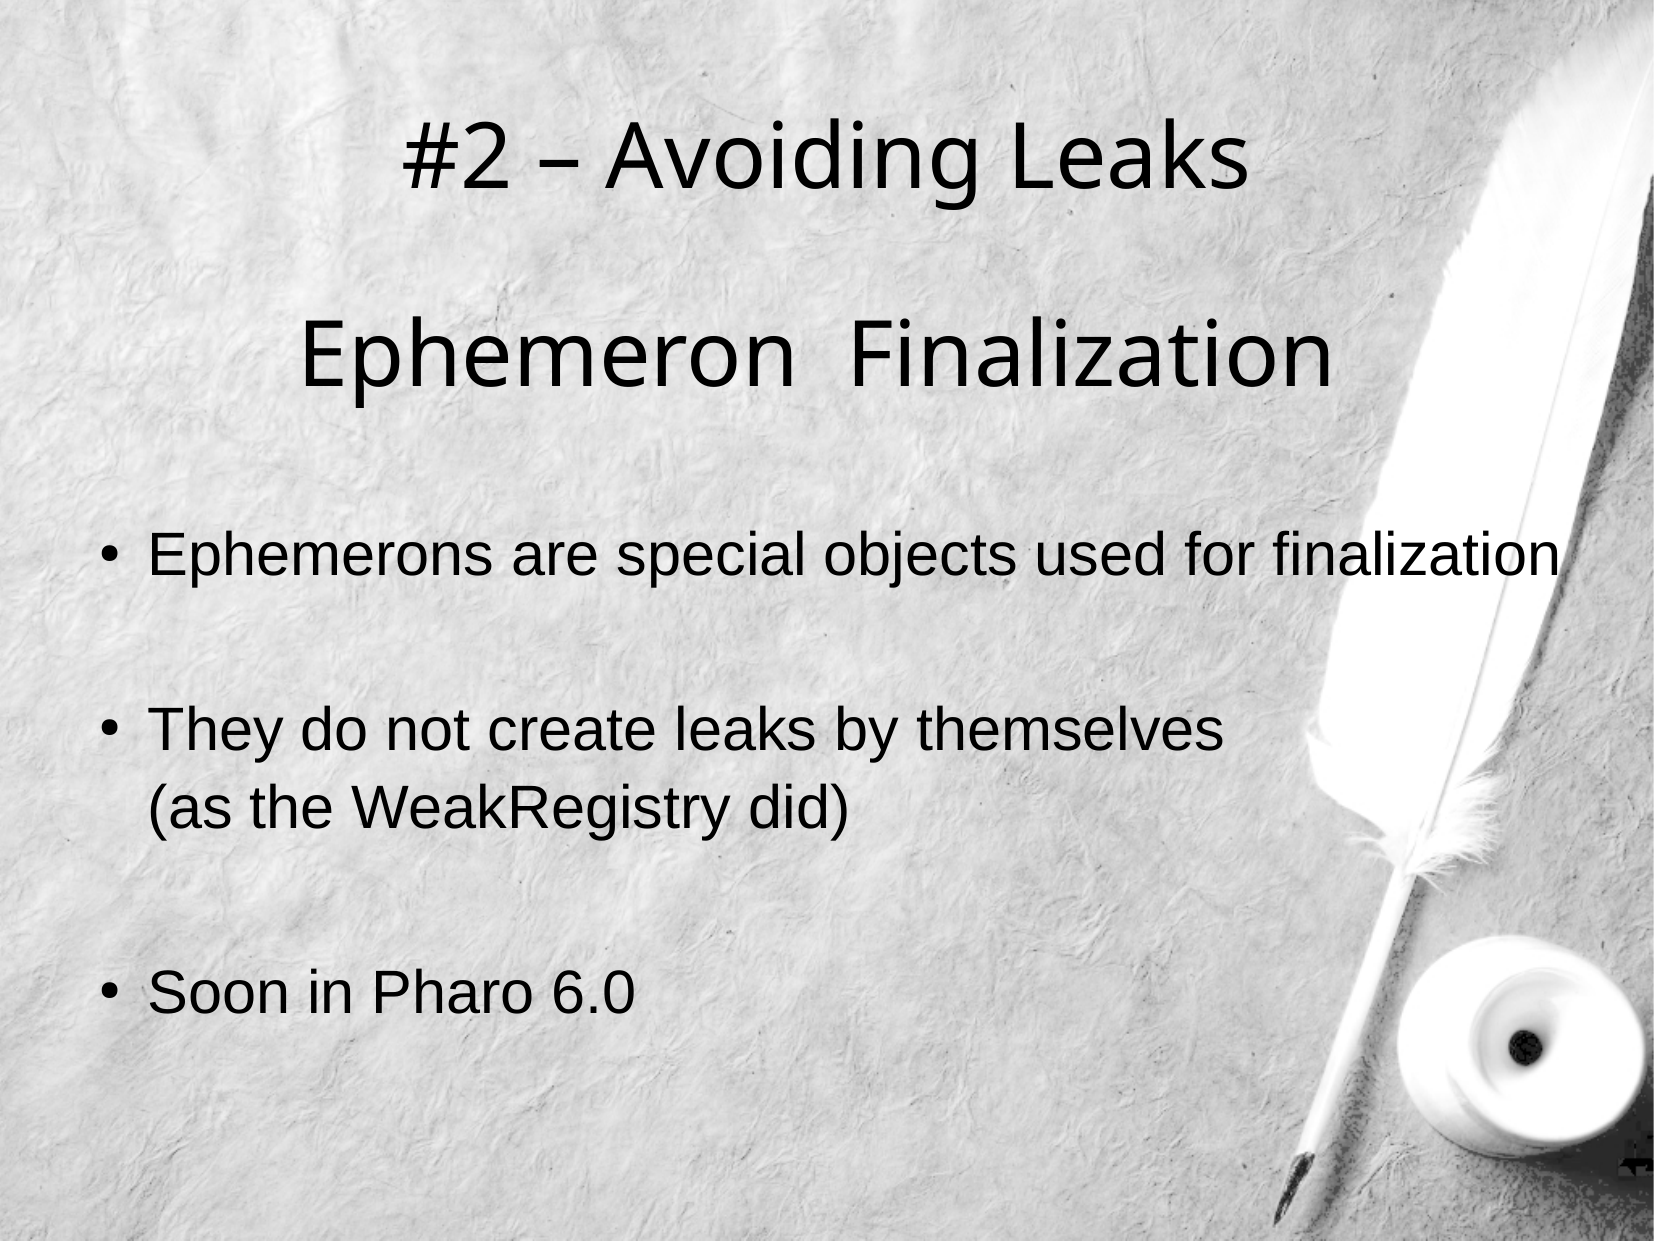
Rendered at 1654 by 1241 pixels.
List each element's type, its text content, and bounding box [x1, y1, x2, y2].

text_box Ephemeron Finalization [75, 240, 1561, 463]
title #2 – Avoiding Leaks [82, 49, 1571, 257]
list Ephemerons are special objects used for finalization They do not create leaks by themselves (as the WeakRegistry did) Soon in Pharo 6.0 [82, 510, 1571, 1096]
picture [0, 0, 1654, 1241]
